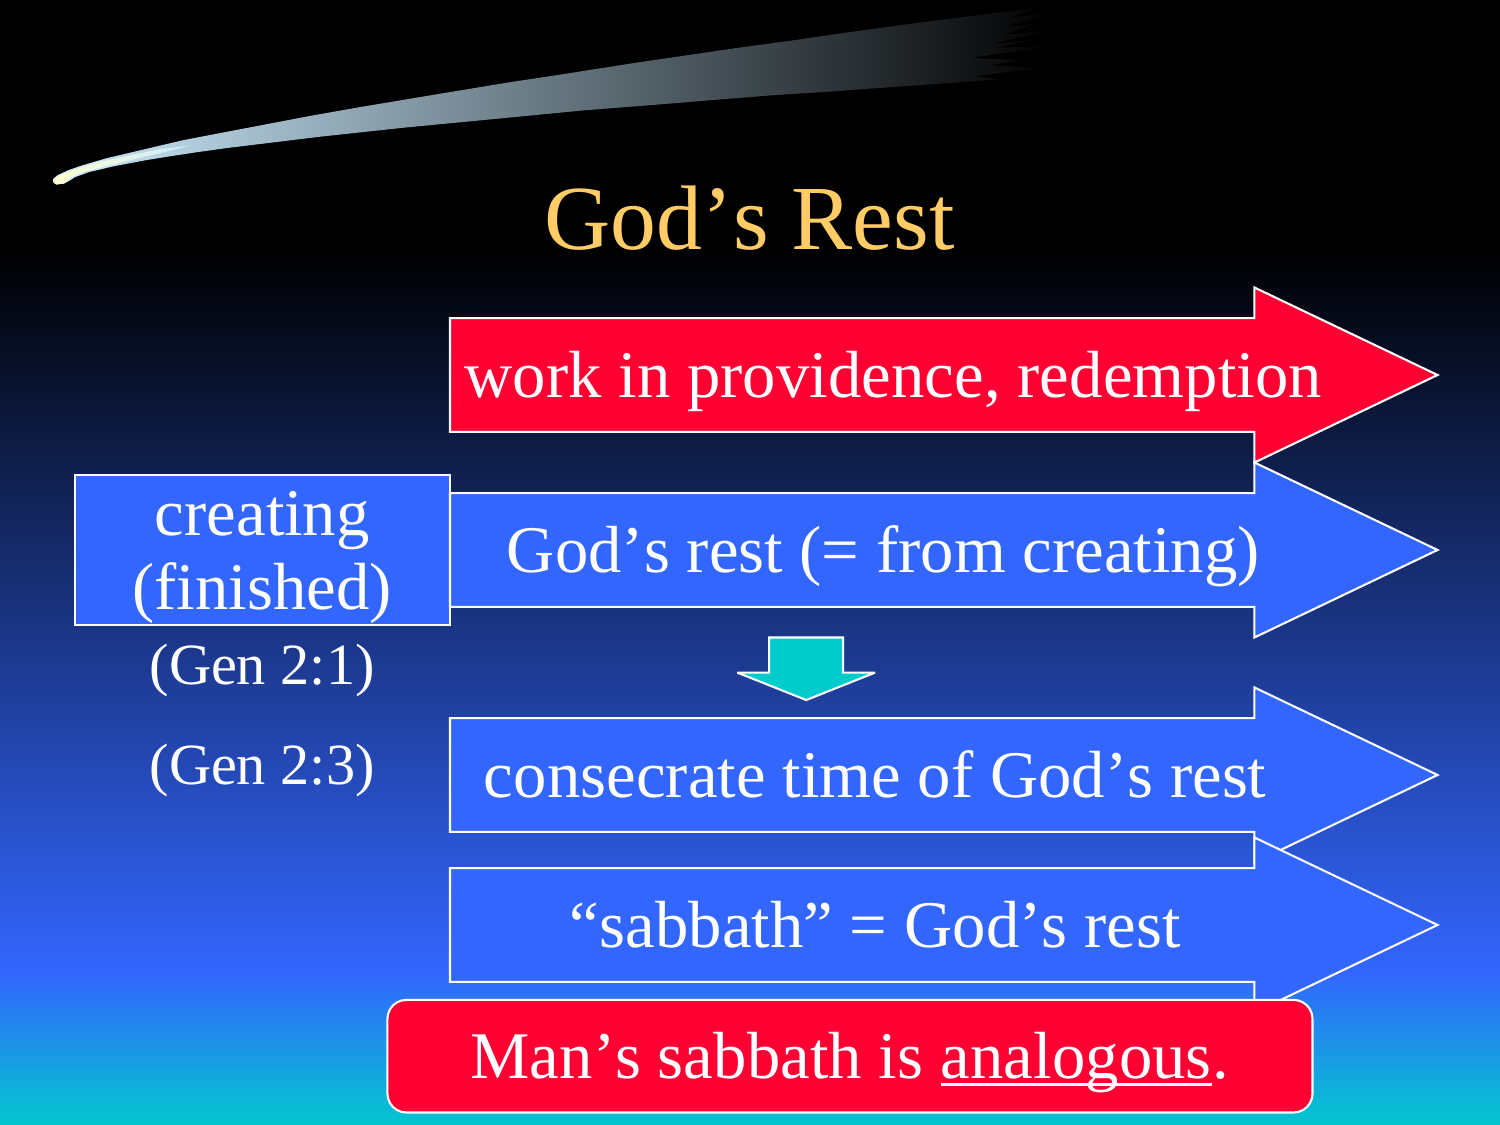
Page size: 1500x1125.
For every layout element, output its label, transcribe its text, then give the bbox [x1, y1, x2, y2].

text_box consecrate time of God’s rest [450, 687, 1438, 850]
title God’s Rest [112, 124, 1388, 313]
text_box “sabbath” = God’s rest [450, 837, 1438, 999]
text_box Man’s sabbath is analogous. [387, 999, 1313, 1113]
text_box [737, 637, 876, 701]
text_box (Gen 2:1) [99, 624, 426, 706]
text_box God’s rest (= from creating) [450, 462, 1438, 638]
text_box creating (finished) [75, 474, 451, 625]
text_box work in providence, redemption [450, 287, 1438, 462]
text_box (Gen 2:3) [99, 725, 426, 806]
